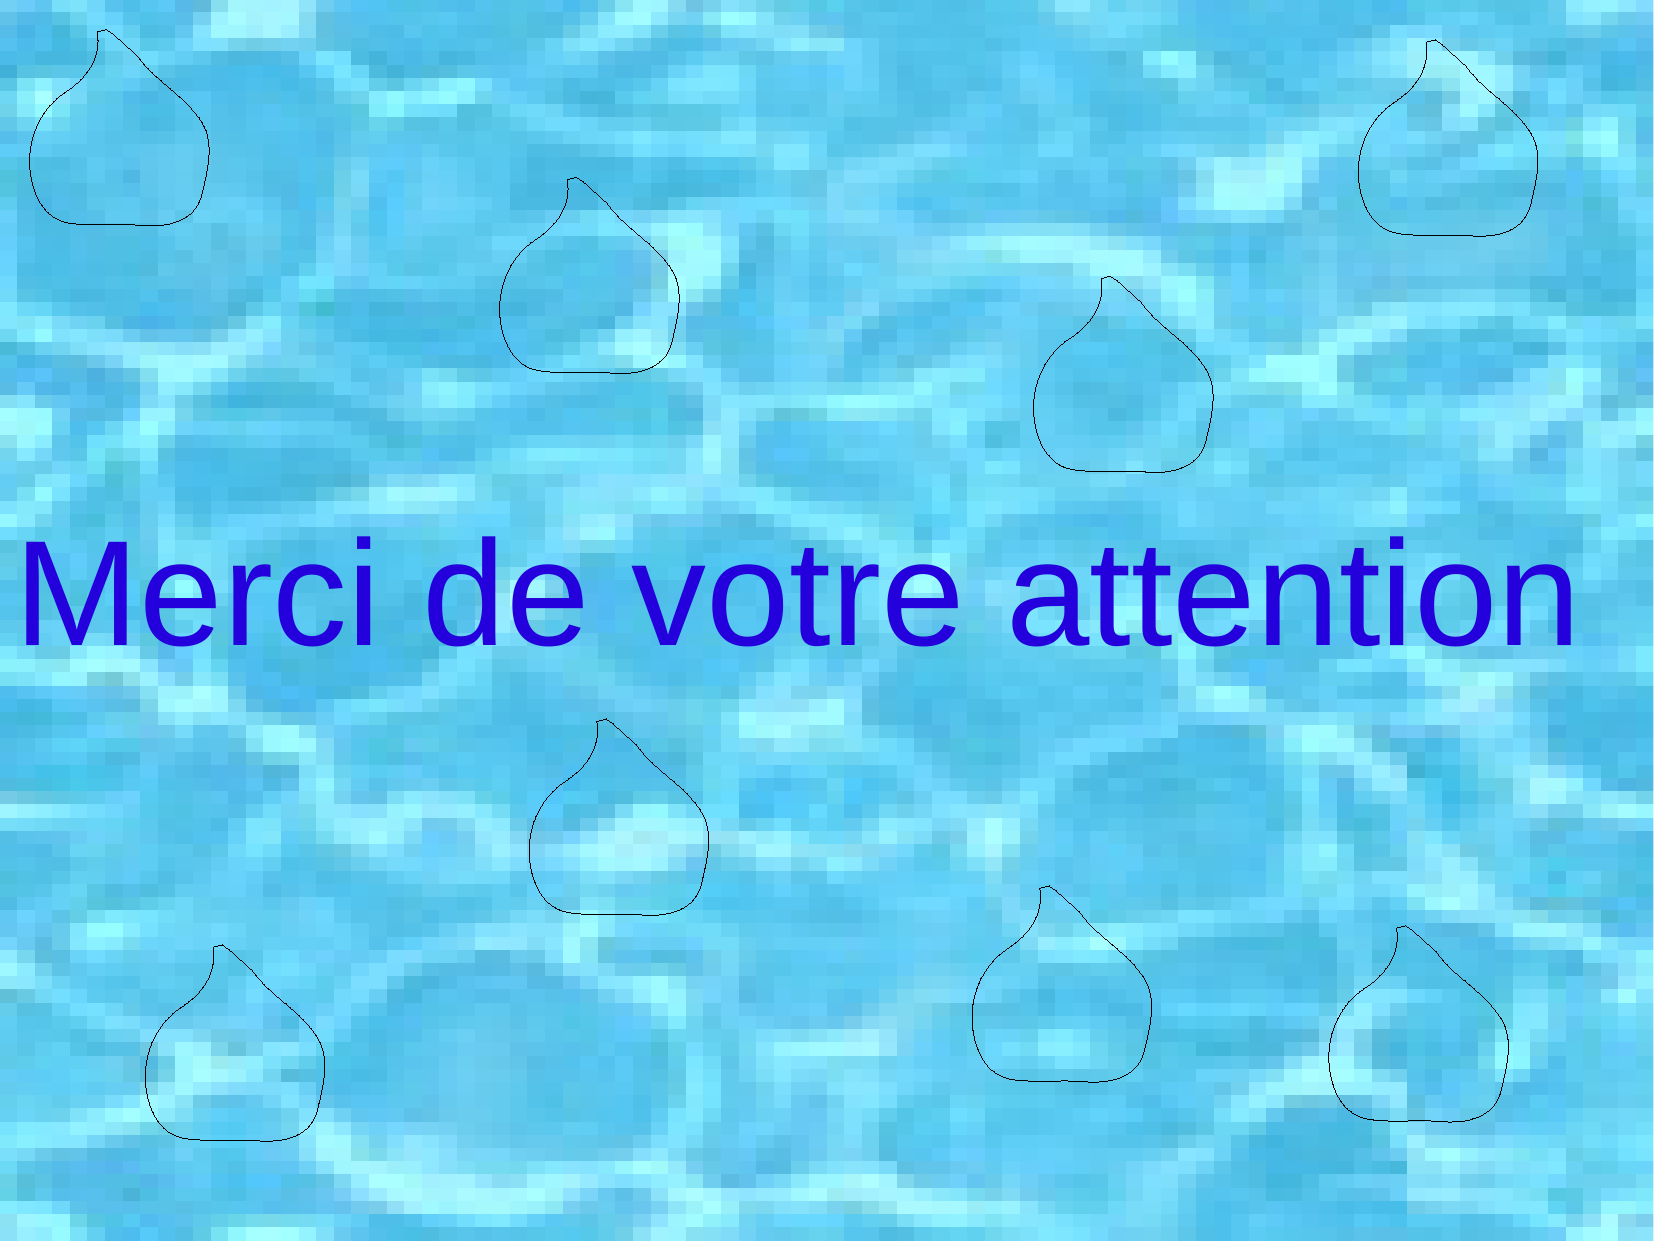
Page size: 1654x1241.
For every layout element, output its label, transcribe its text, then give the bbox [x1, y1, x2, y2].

text_box [1033, 276, 1214, 473]
text_box Merci de votre attention [0, 501, 1625, 685]
text_box [1328, 925, 1509, 1123]
text_box [972, 885, 1152, 1083]
text_box [499, 177, 680, 374]
text_box [29, 29, 210, 226]
text_box [529, 718, 709, 916]
text_box [1358, 39, 1538, 237]
text_box [145, 944, 325, 1142]
picture [0, 0, 1654, 1241]
